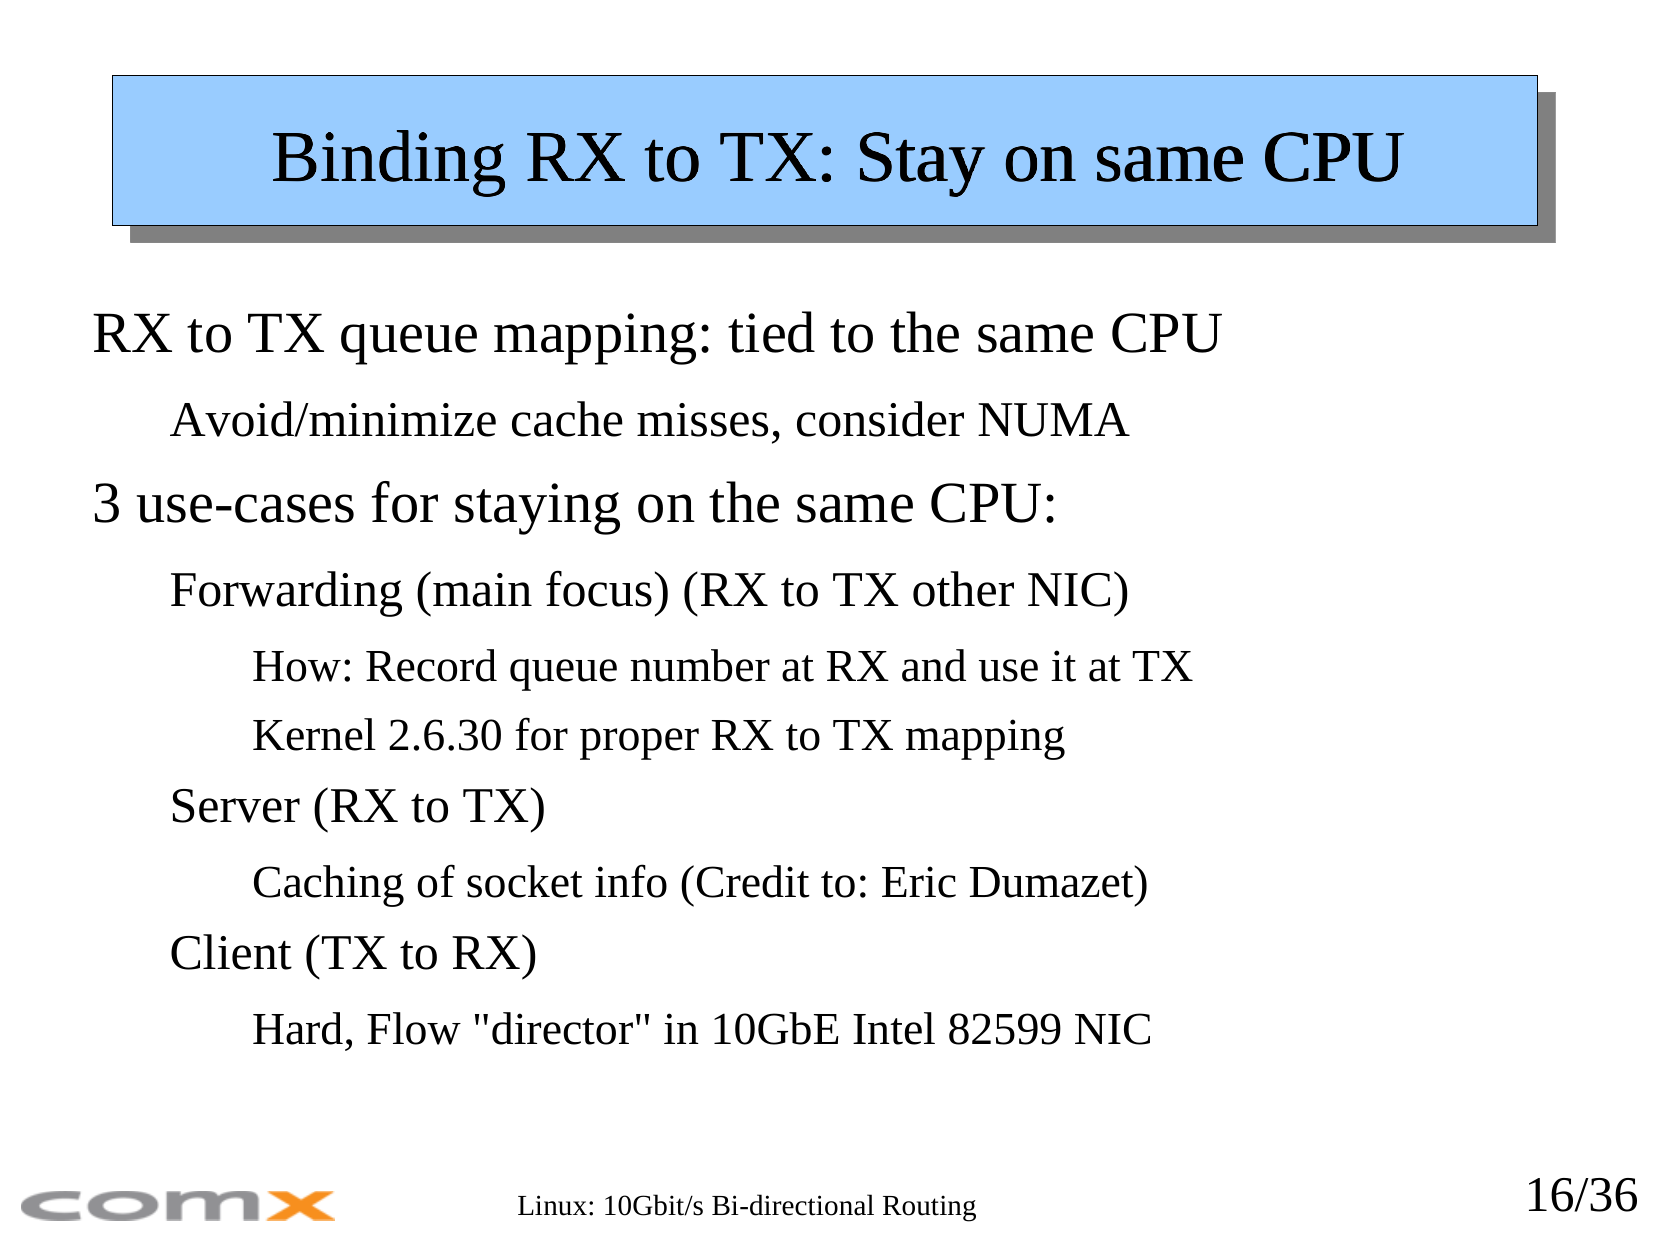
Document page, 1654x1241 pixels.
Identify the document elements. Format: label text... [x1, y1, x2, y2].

picture [21, 1191, 335, 1221]
title Binding RX to TX: Stay on same CPU [116, 89, 1538, 210]
list RX to TX queue mapping: tied to the same CPU Avoid/minimize cache misses, consider NUMA 3 use-cases for staying on the same CPU: Forwarding (main focus) (RX to TX other NIC) How: Record queue number at RX and use it at TX Kernel 2.6.30 for proper RX to TX mapping Server (RX to TX) Caching of socket info (Credit to: Eric Dumazet) Client (TX to RX) Hard, Flow "director" in 10GbE Intel 82599 NIC [75, 300, 1576, 1084]
